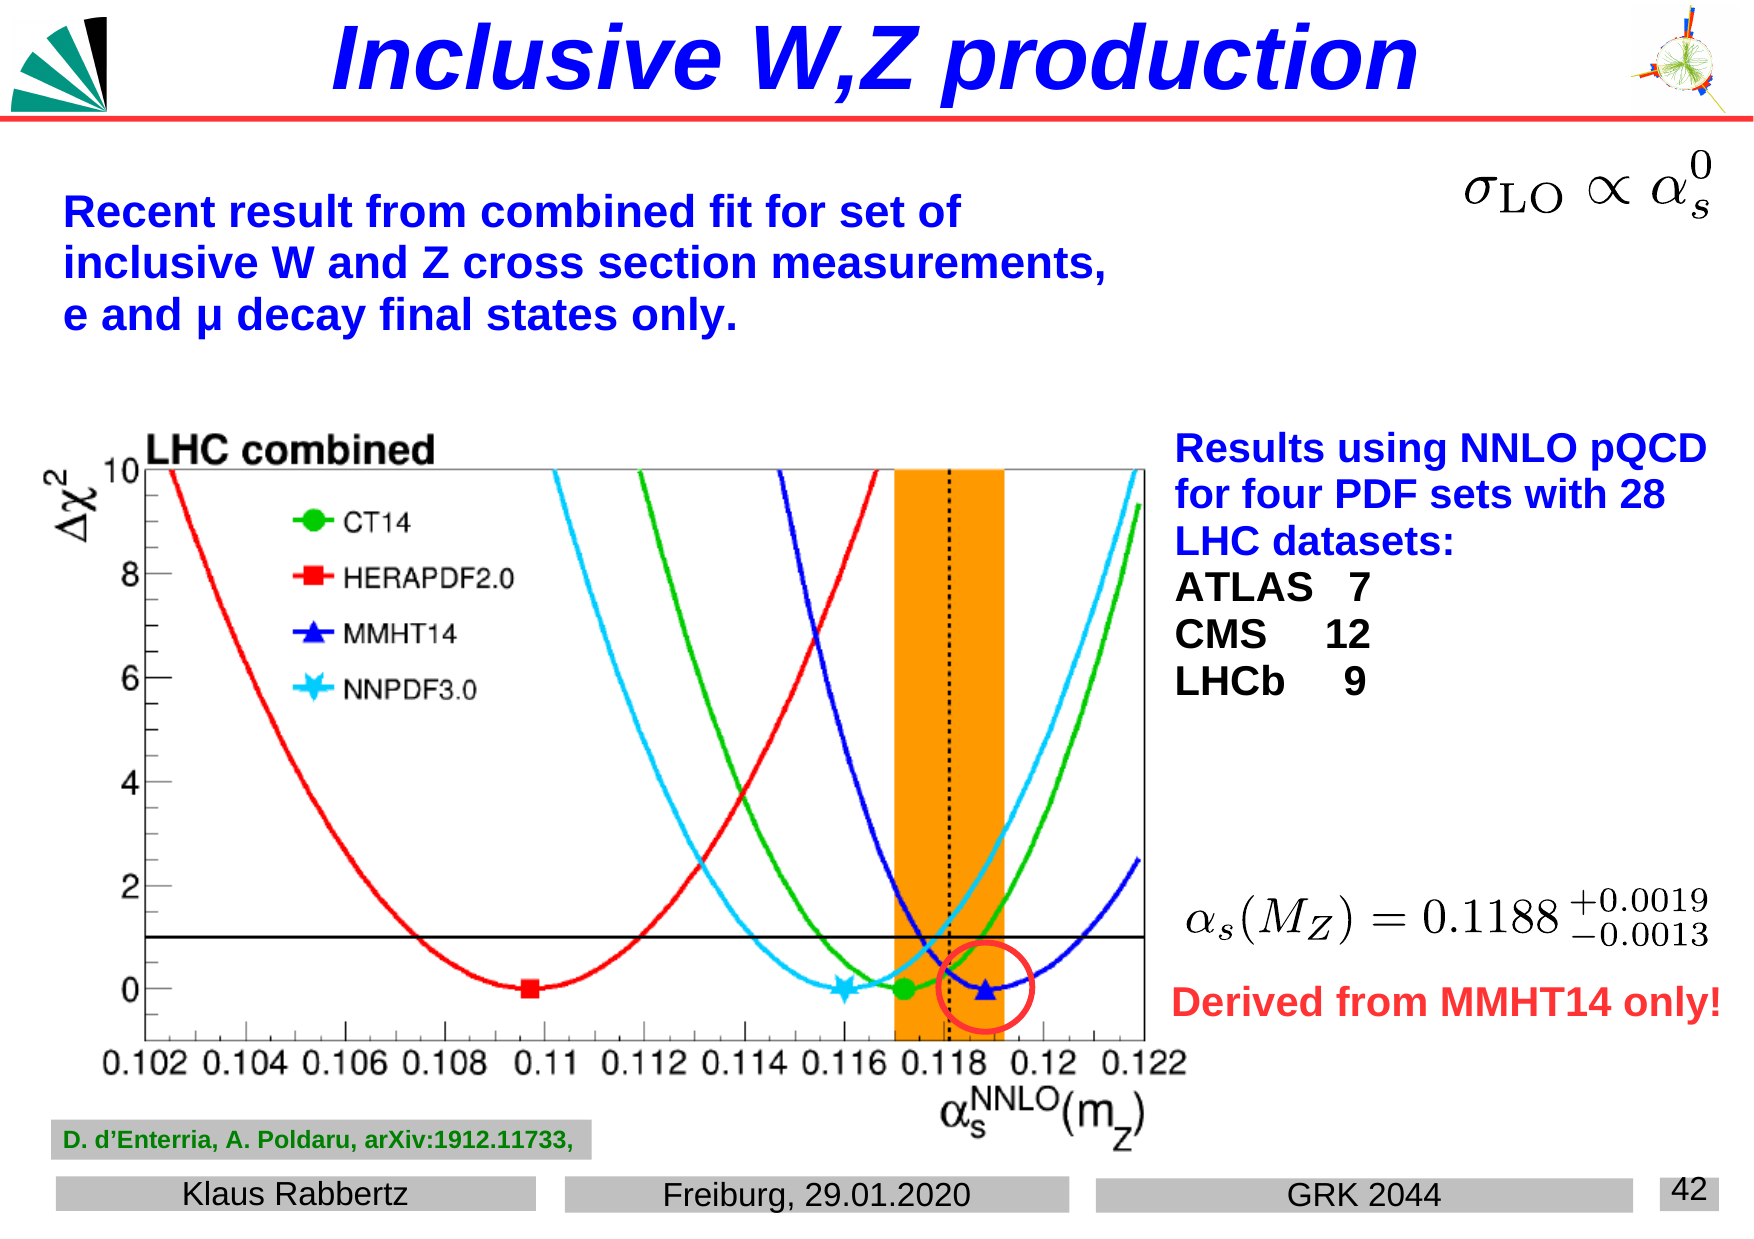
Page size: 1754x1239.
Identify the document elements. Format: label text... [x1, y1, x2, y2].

text_box Recent result from combined fit for set of inclusive W and Z cross section measurements, e and μ decay final states only. [51, 180, 1159, 346]
picture [1631, 5, 1739, 113]
text_box Results using NNLO pQCD for four PDF sets with 28 LHC datasets: ATLAS 7 CMS 12 LHCb 9 [1162, 418, 1737, 710]
picture [1462, 150, 1714, 219]
text_box D. d’Enterria, A. Poldaru, arXiv:1912.11733, [51, 1119, 592, 1160]
title Inclusive W,Z production [124, 0, 1630, 116]
picture [36, 426, 1710, 1161]
picture [11, 17, 107, 113]
text_box Derived from MMHT14 only! [1159, 973, 1745, 1033]
